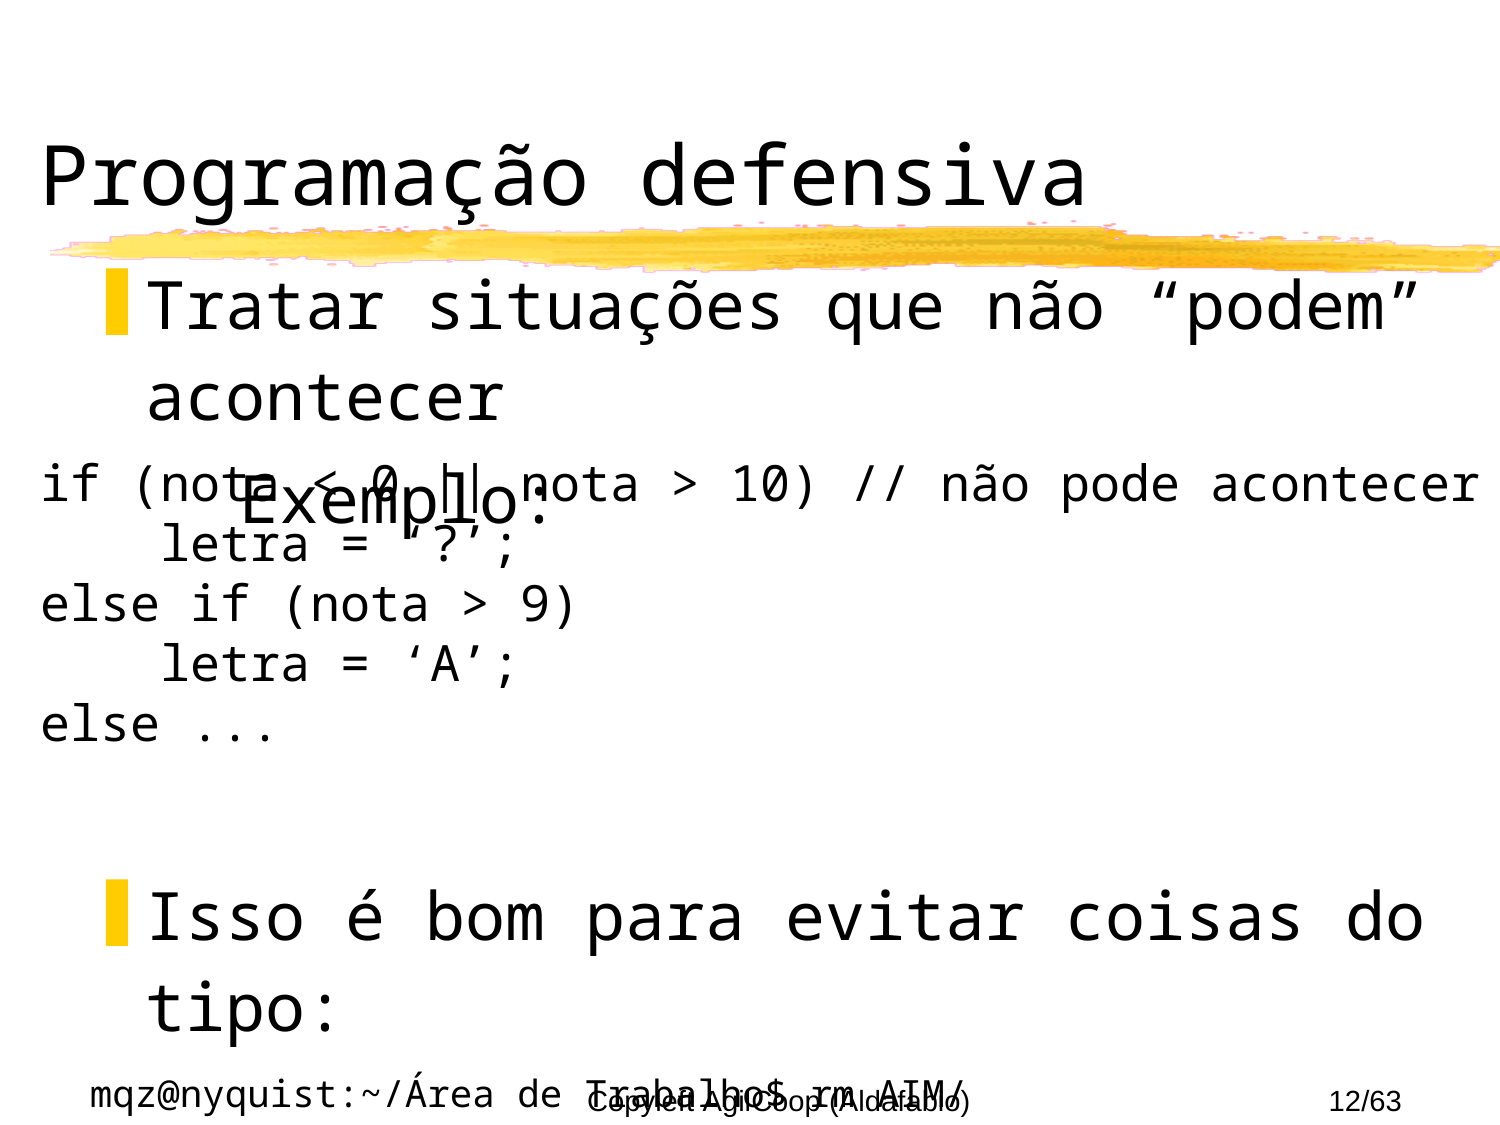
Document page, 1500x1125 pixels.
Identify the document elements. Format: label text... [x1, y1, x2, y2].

picture [50, 215, 1500, 284]
text_box if (nota < 0 || nota > 10) // não pode acontecer letra = ‘?’; else if (nota > 9) letra = ‘A’; else ... [25, 443, 1496, 759]
list Tratar situações que não “podem” acontecer Exemplo: Isso é bom para evitar coisas do tipo: mqz@nyquist:~/Área de Trabalho$ rm AIM/ rm: imposível remover `AIM/': É um diretório mqz@nyquist:~/Área de Trabalho$ rmdir AIM/ rmdir: falha ao remover `AIM/': Não é um diretório [74, 250, 1500, 1063]
title Programação defensiva [24, 74, 1488, 238]
